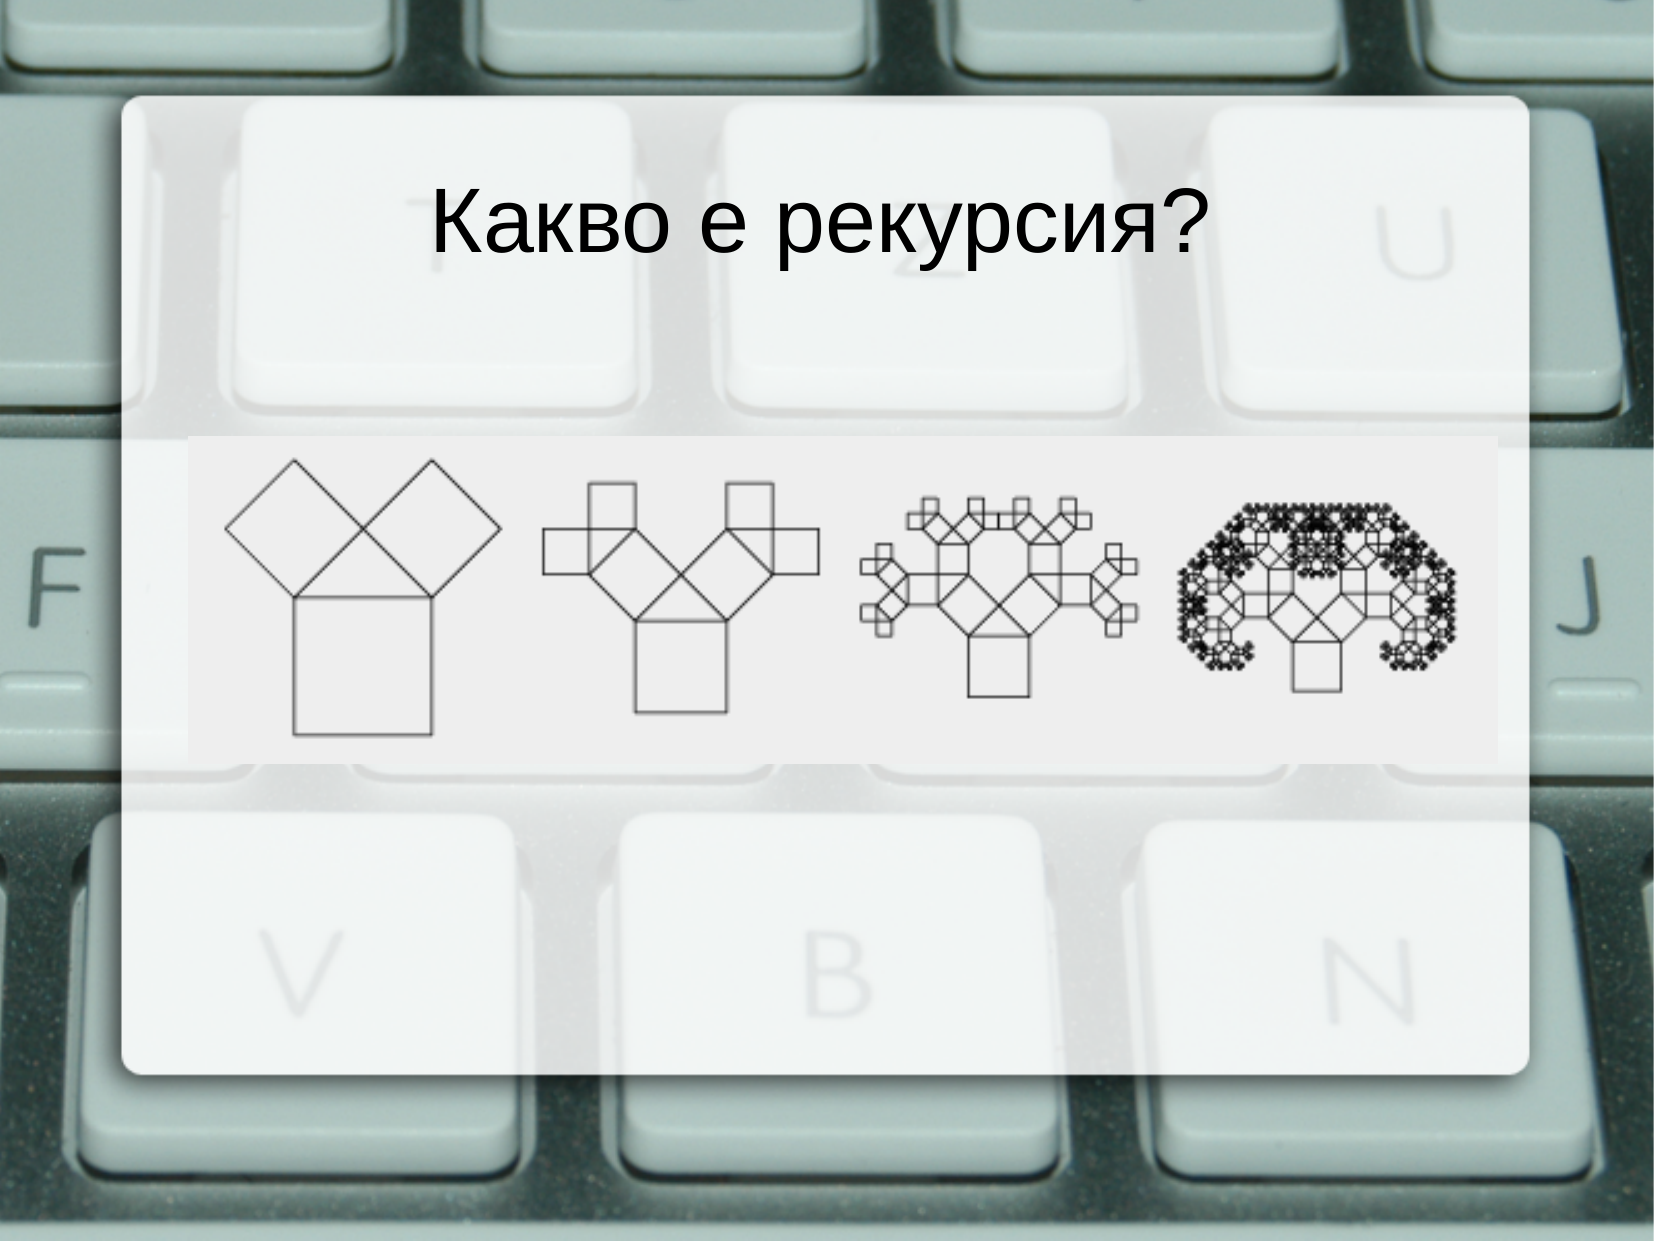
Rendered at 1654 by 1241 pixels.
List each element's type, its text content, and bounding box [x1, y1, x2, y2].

picture [0, 0, 1654, 1241]
title Какво е рекурсия? [135, 117, 1506, 325]
